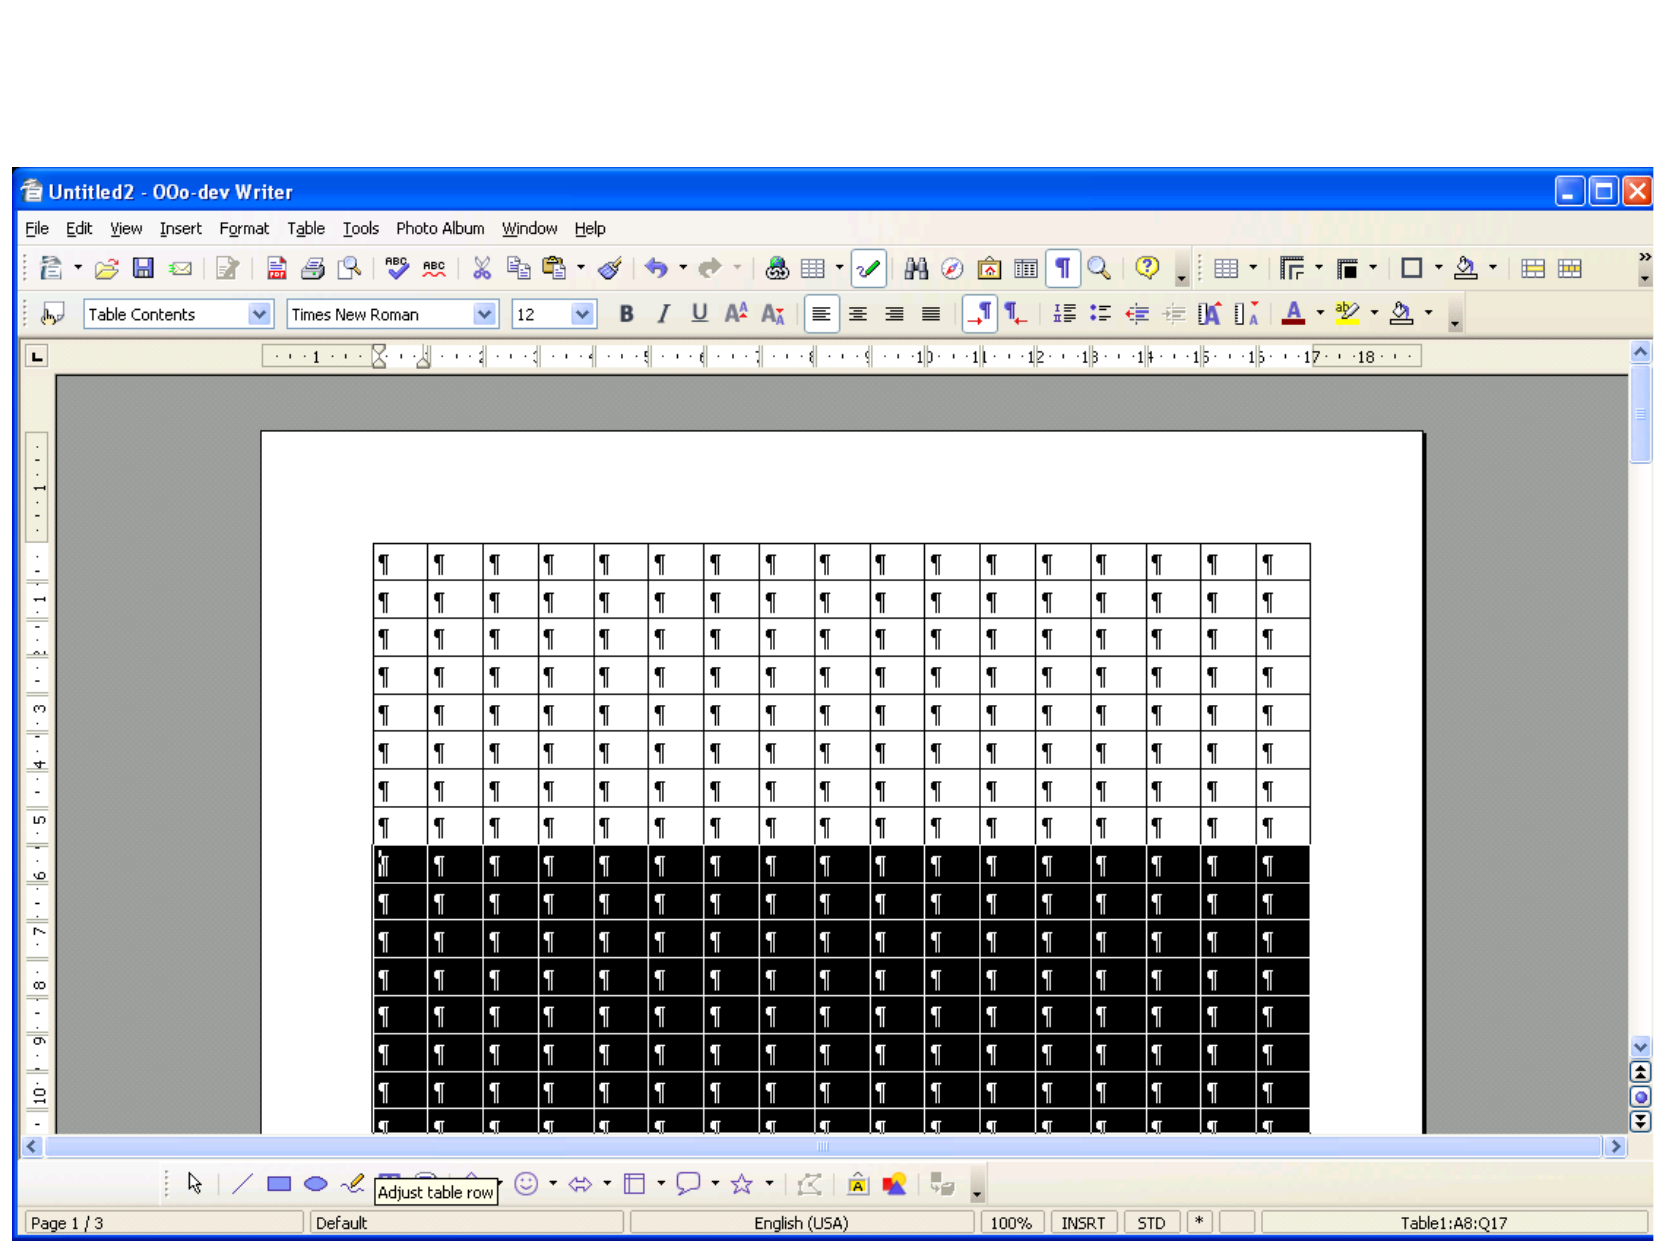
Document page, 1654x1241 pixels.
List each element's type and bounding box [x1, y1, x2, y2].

picture [12, 167, 1654, 1241]
